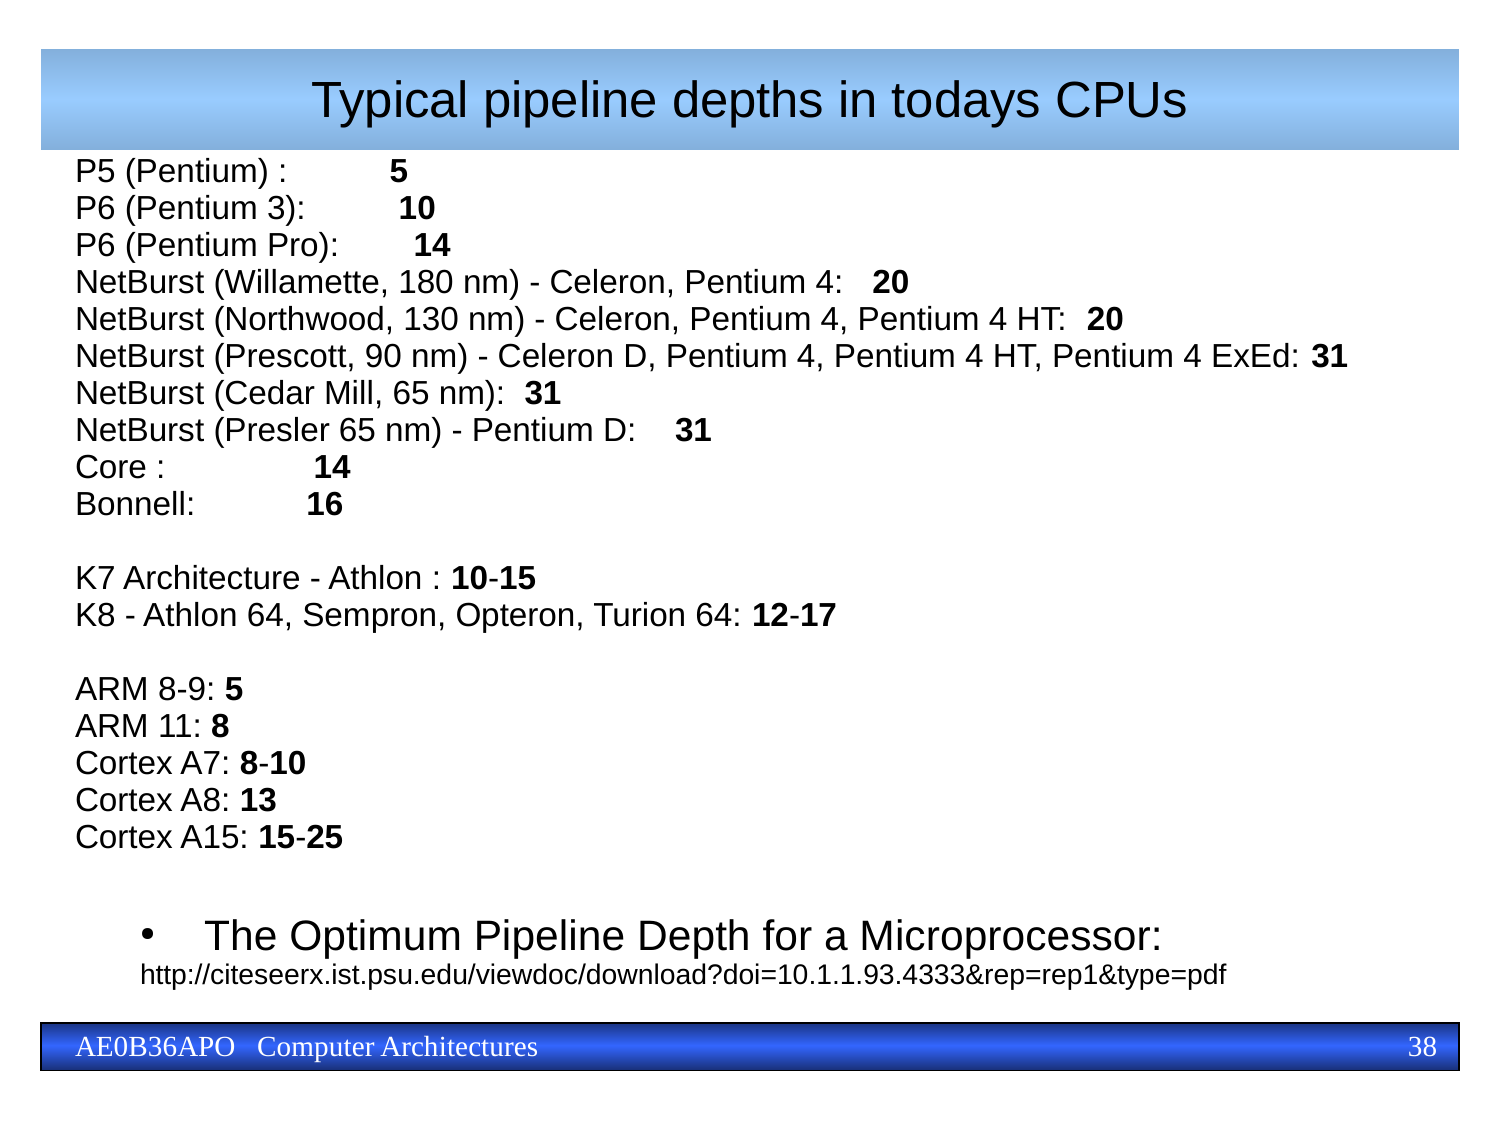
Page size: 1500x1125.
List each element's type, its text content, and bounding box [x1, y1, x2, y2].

text_box The Optimum Pipeline Depth for a Microprocessor: http://citeseerx.ist.psu.edu/viewdoc/download?doi=10.1.1.93.4333&rep=rep1&type=pdf [64, 904, 1436, 1000]
subtitle P5 (Pentium) : 5 P6 (Pentium 3): 10 P6 (Pentium Pro): 14 NetBurst (Willamette, 180 nm) - Celeron, Pentium 4: 20 NetBurst (Northwood, 130 nm) - Celeron, Pentium 4, Pentium 4 HT: 20 NetBurst (Prescott, 90 nm) - Celeron D, Pentium 4, Pentium 4 HT, Pentium 4 ExEd: 31 NetBurst (Cedar Mill, 65 nm): 31 NetBurst (Presler 65 nm) - Pentium D: 31 Core : 14 Bonnell: 16 K7 Architecture - Athlon : 10-15 K8 - Athlon 64, Sempron, Opteron, Turion 64: 12-17 ARM 8-9: 5 ARM 11: 8 Cortex A7: 8-10 Cortex A8: 13 Cortex A15: 15-25 [75, 152, 1426, 856]
title Typical pipeline depths in todays CPUs [41, 49, 1459, 150]
